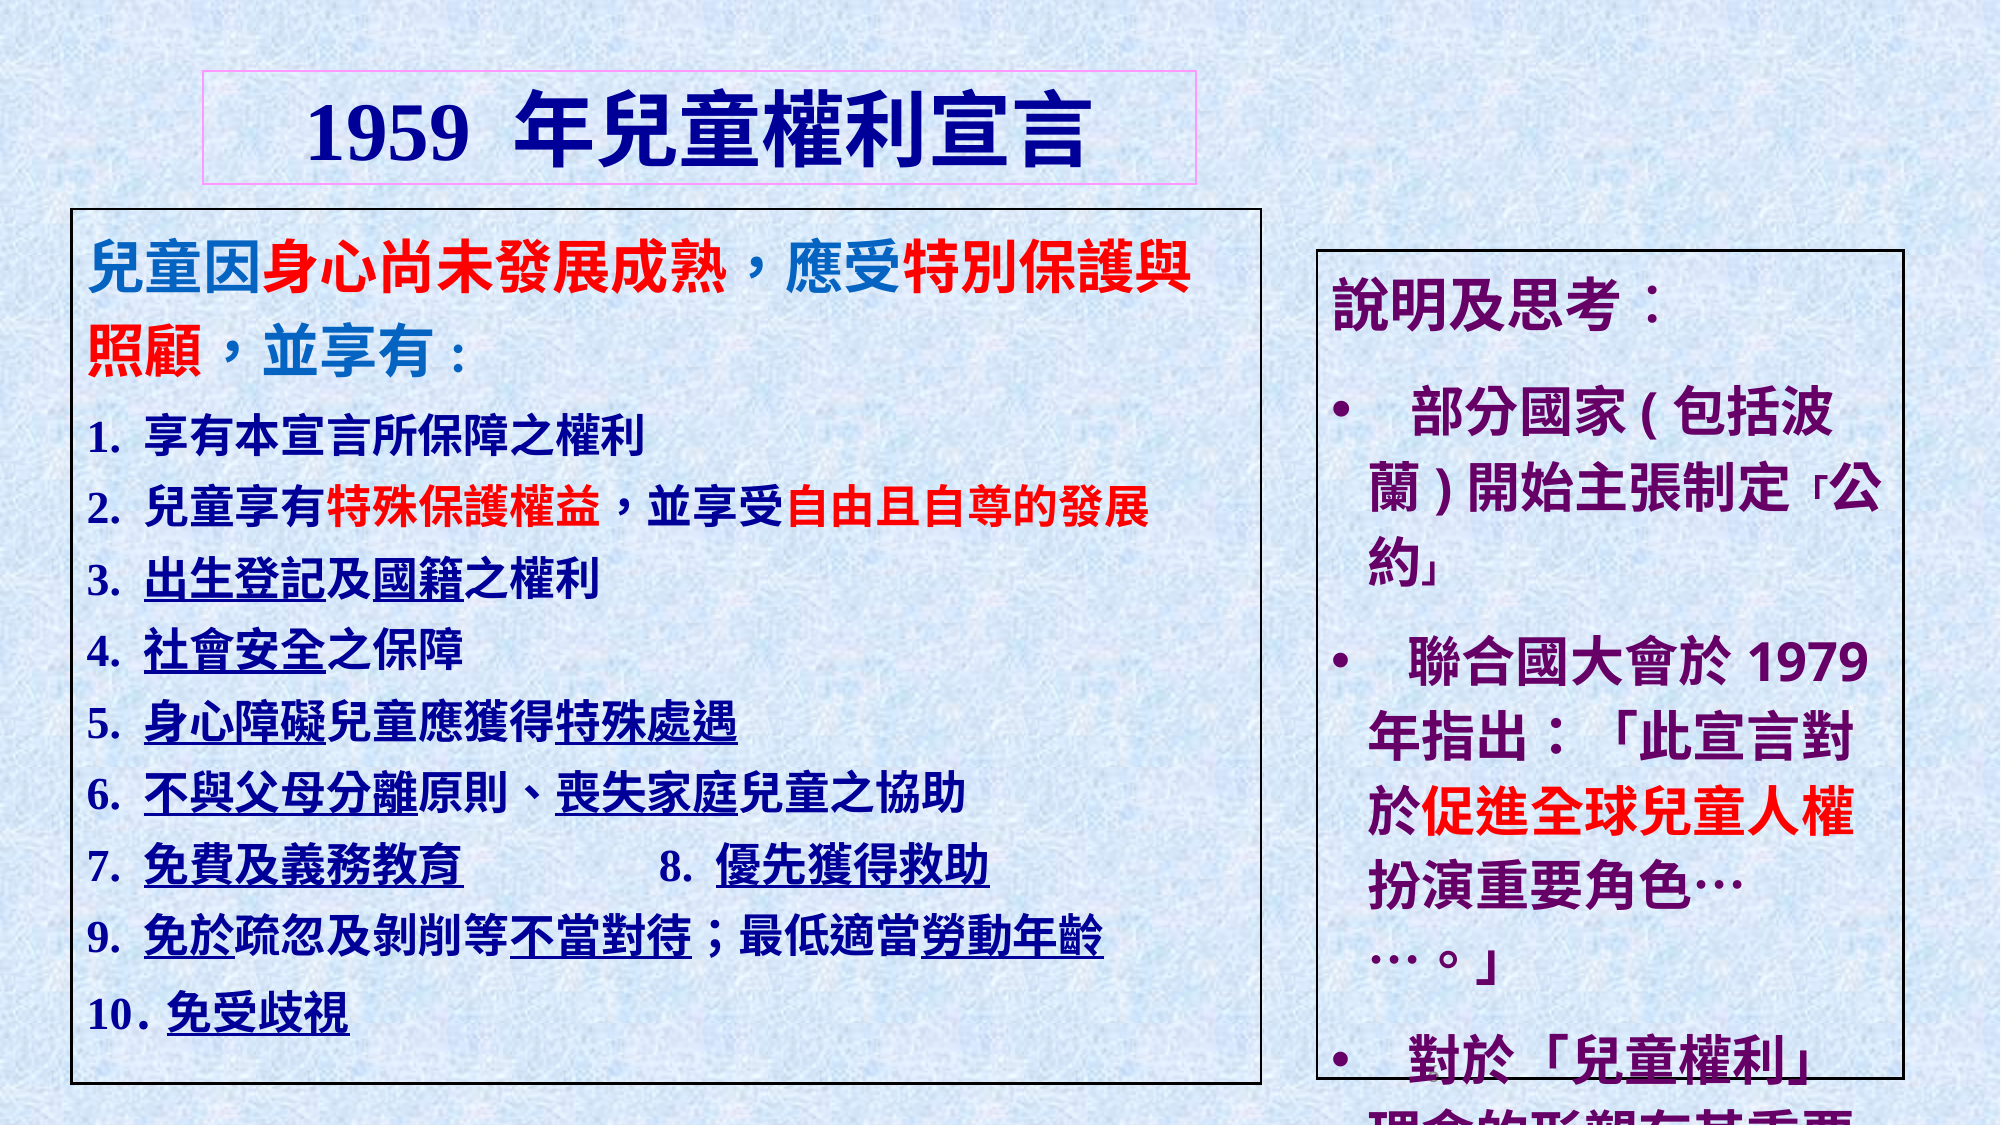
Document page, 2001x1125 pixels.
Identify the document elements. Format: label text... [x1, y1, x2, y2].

text_box 說明及思考： 部分國家(包括波蘭)開始主張制定「公約」 聯合國大會於1979年指出：「此宣言對於促進全球兒童人權扮演重要角色……。」 對於「兒童權利」理念的形塑有其重要性。 [1317, 250, 1904, 1079]
picture [1442, 1116, 1454, 1121]
picture [0, 0, 2001, 1125]
picture [1710, 1120, 1728, 1124]
title 1959 年兒童權利宣言 [203, 71, 1197, 184]
list 兒童因身心尚未發展成熟，應受特別保護與照顧，並享有: 1. 享有本宣言所保障之權利 2. 兒童享有特殊保護權益，並享受自由且自尊的發展 3. 出生登記及國籍之權利 4. 社會安全之保障 5. 身心障礙兒童應獲得特殊處遇 6. 不與父母分離原則、喪失家庭兒童之協助 7. 免費及義務教育 8. 優先獲得救助 9. 免於疏忽及剝削等不當對待；最低適當勞動年齡 10.免受歧視 [71, 208, 1262, 1084]
picture [1543, 1118, 1549, 1125]
text_box <編號> [1412, 1079, 1863, 1103]
